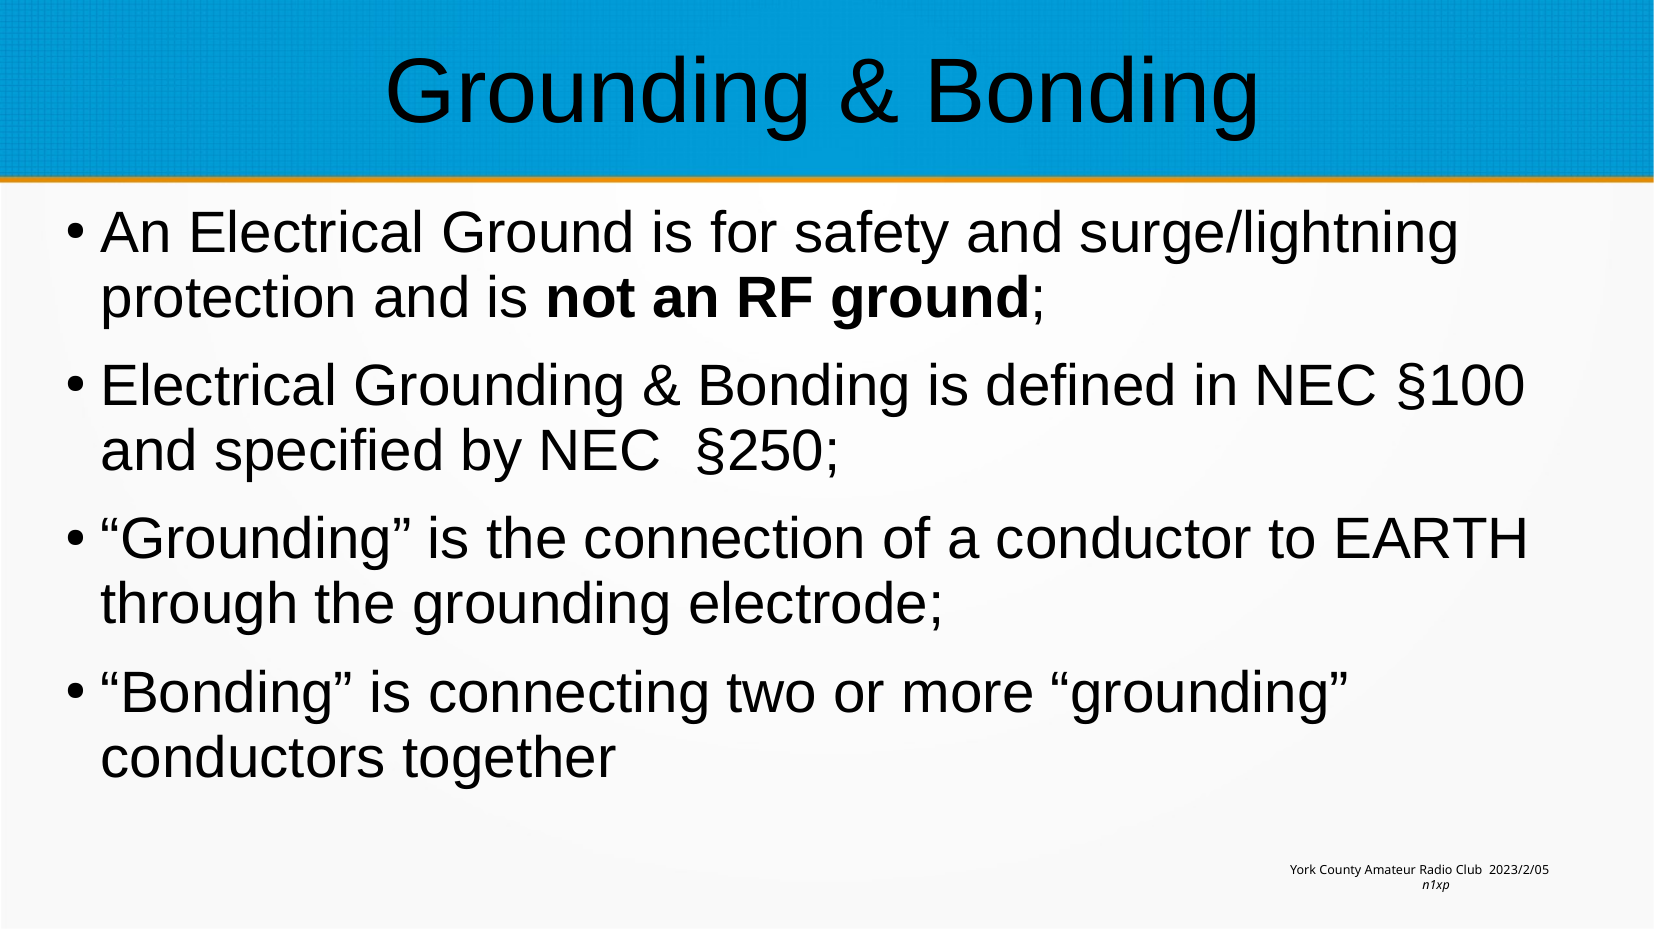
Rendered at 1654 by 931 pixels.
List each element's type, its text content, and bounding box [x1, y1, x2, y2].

text_box Grounding & Bonding [201, 31, 1446, 150]
text_box An Electrical Ground is for safety and surge/lightning protection and is not an RF ground; Electrical Grounding & Bonding is defined in NEC §100 and specified by NEC §250; “Grounding” is the connection of a conductor to EARTH through the grounding electrode; “Bonding” is connecting two or more “grounding” conductors together [50, 192, 1630, 904]
picture [0, 175, 1654, 931]
